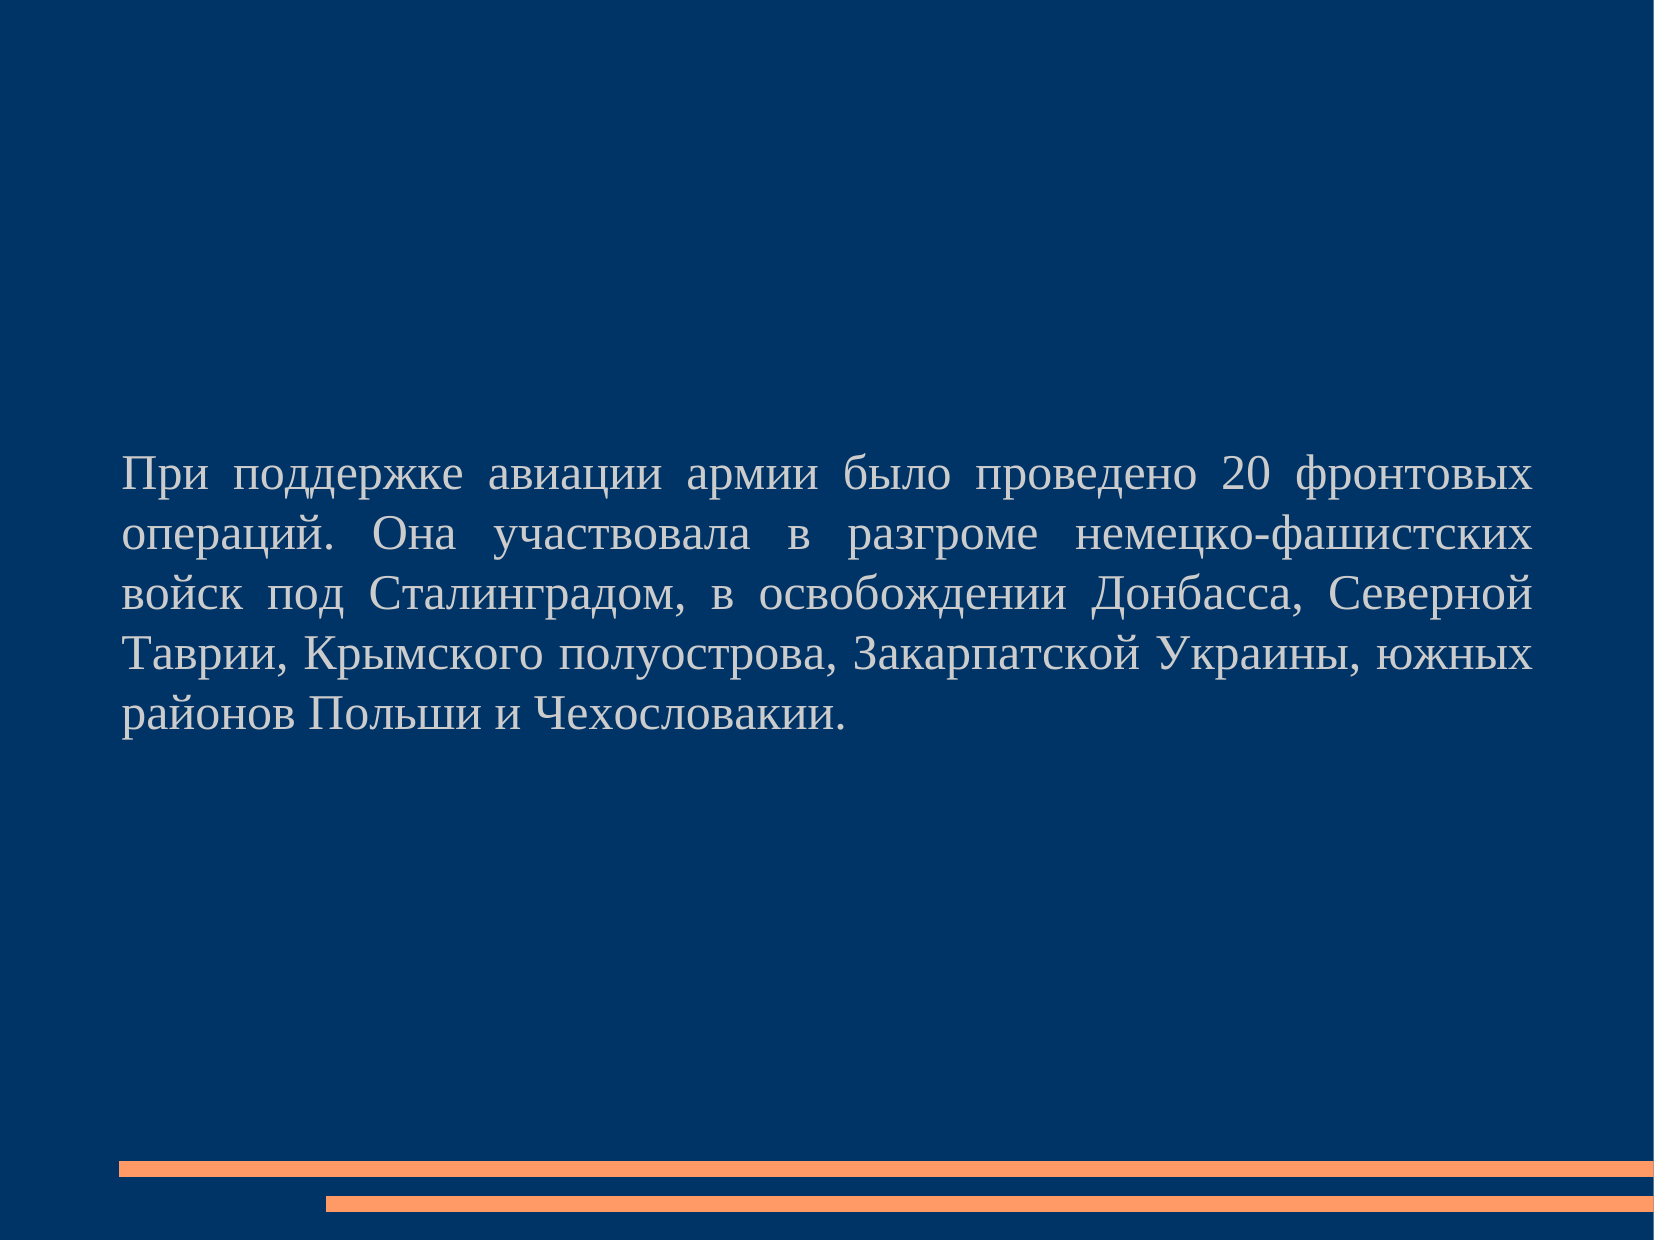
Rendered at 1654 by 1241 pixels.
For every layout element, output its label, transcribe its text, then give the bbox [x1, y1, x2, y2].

subtitle При поддержке авиации армии было проведено 20 фронтовых операций. Она участвовала в разгроме немецко-фашистских войск под Сталинградом, в освобождении Донбасса, Северной Таврии, Крымского полуострова, Закарпатской Украины, южных районов Польши и Чехословакии. [121, 46, 1534, 1132]
